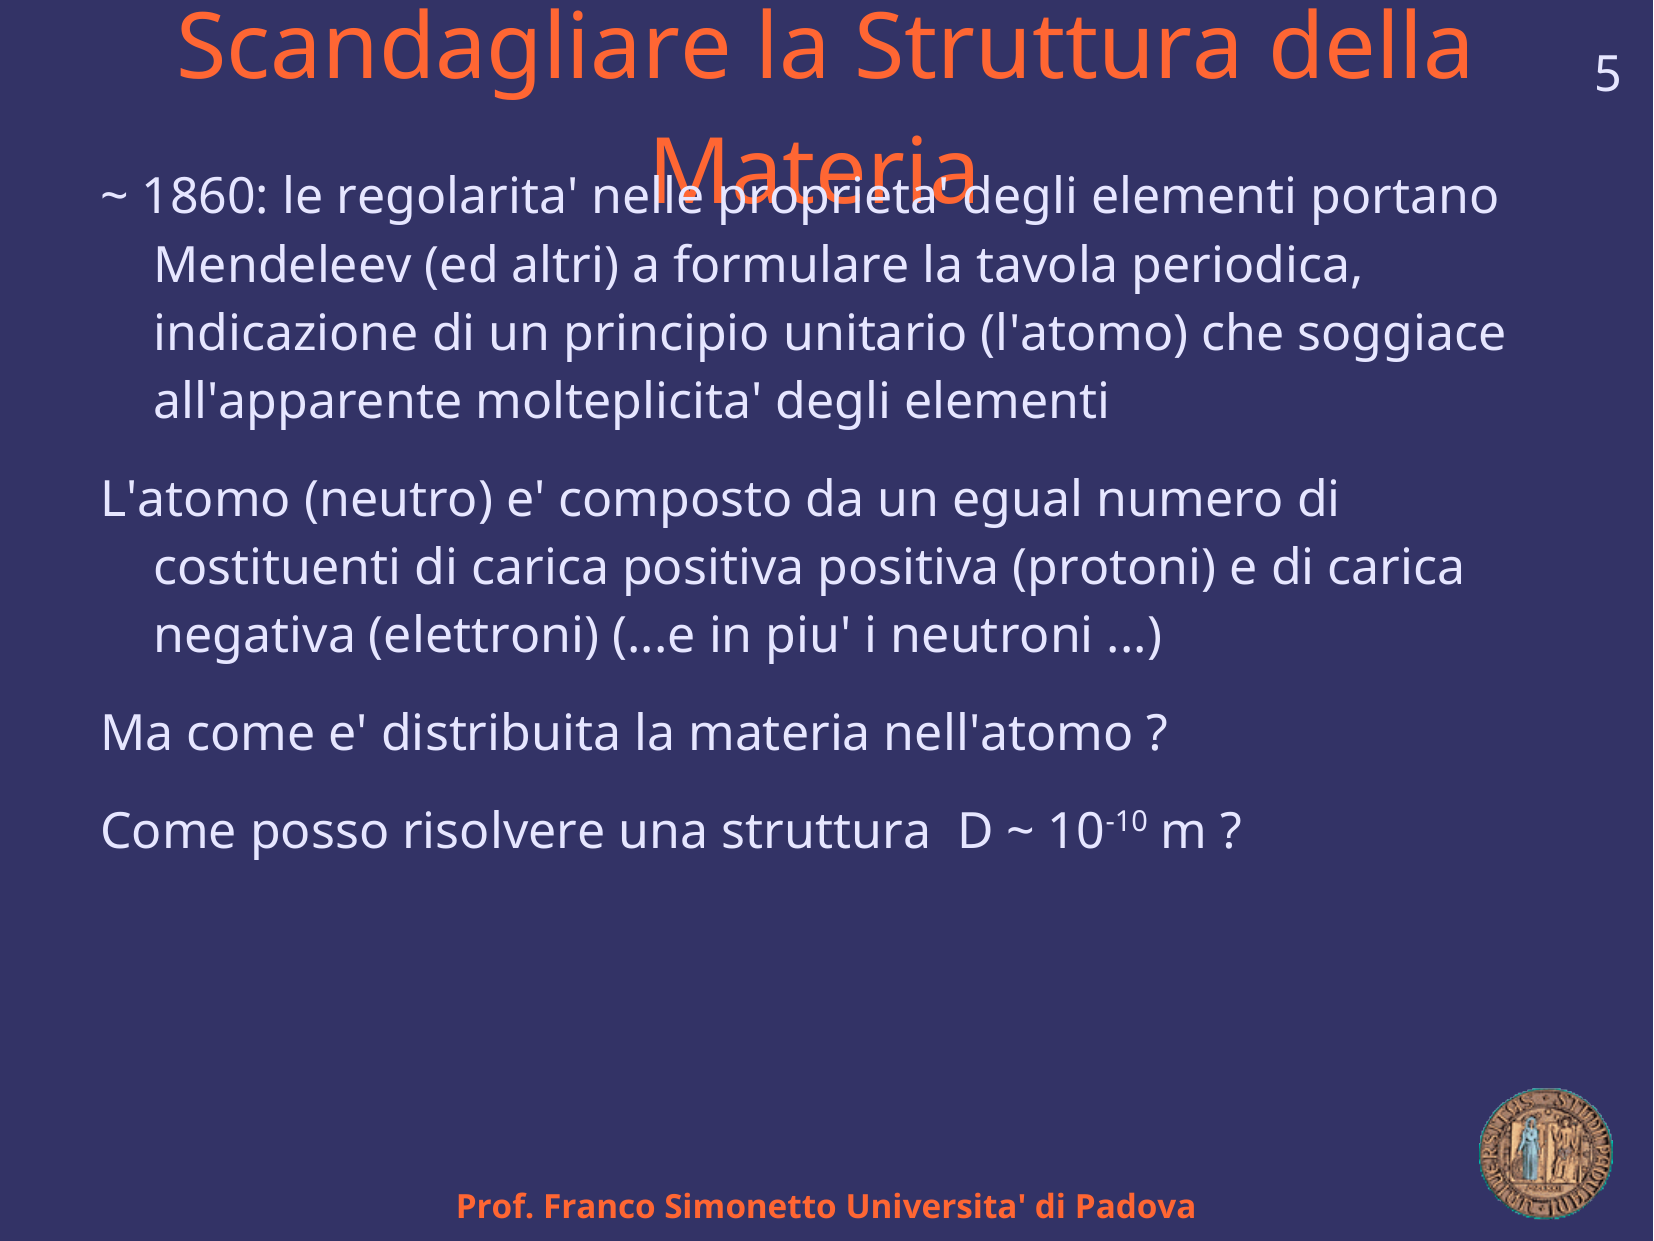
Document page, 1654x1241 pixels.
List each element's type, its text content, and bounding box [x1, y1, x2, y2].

picture [1479, 1087, 1613, 1221]
list ~ 1860: le regolarita' nelle proprieta' degli elementi portano Mendeleev (ed altri) a formulare la tavola periodica, indicazione di un principio unitario (l'atomo) che soggiace all'apparente molteplicita' degli elementi L'atomo (neutro) e' composto da un egual numero di costituenti di carica positiva positiva (protoni) e di carica negativa (elettroni) (...e in piu' i neutroni ...) Ma come e' distribuita la materia nell'atomo ? Come posso risolvere una struttura D ~ 10-10 m ? [82, 160, 1571, 980]
title Scandagliare la Struttura della Materia [82, 55, 1571, 156]
